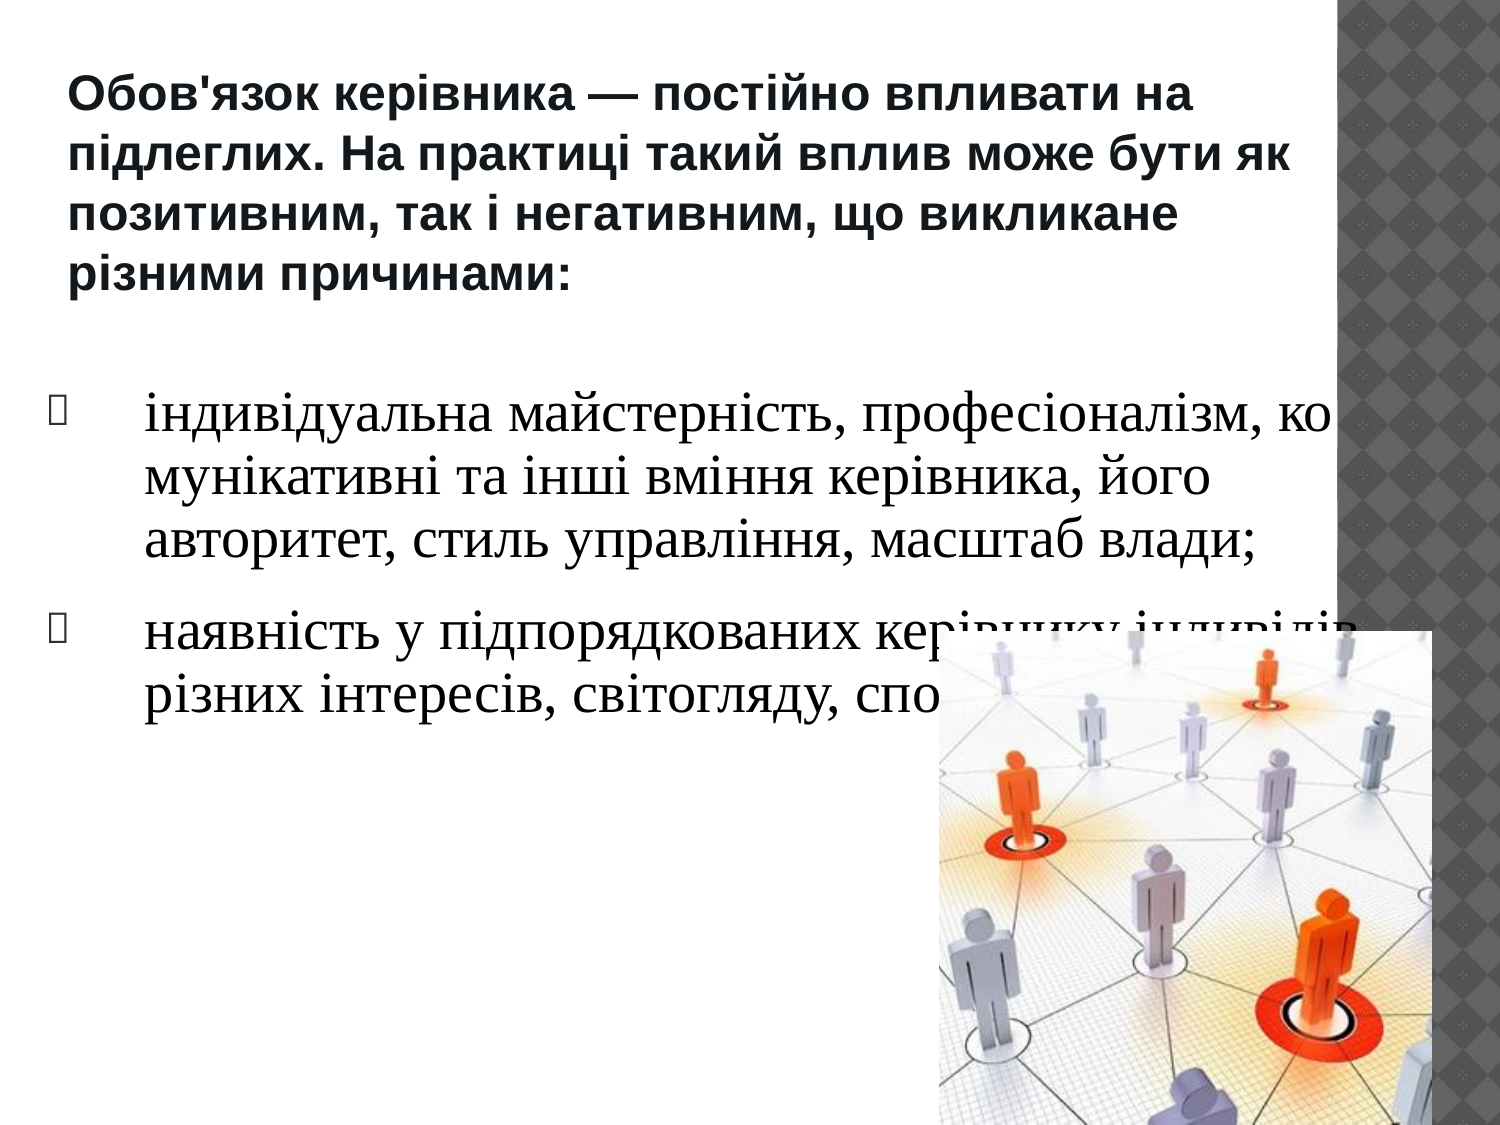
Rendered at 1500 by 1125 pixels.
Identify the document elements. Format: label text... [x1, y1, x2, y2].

picture [939, 0, 1500, 1125]
list індивідуальна майстерність, професіоналізм, ко­мунікативні та інші вміння керівника, його авторитет, стиль управління, масштаб влади; наявність у підпорядкованих керівнику індивідів різних інтересів, світогляду, способів мислення. [30, 373, 1432, 799]
title Обов'язок керівника — постійно впливати на підлег­лих. На практиці такий вплив може бути як позитив­ним, так і негативним, що викликане різними причинами: [53, 52, 1341, 339]
